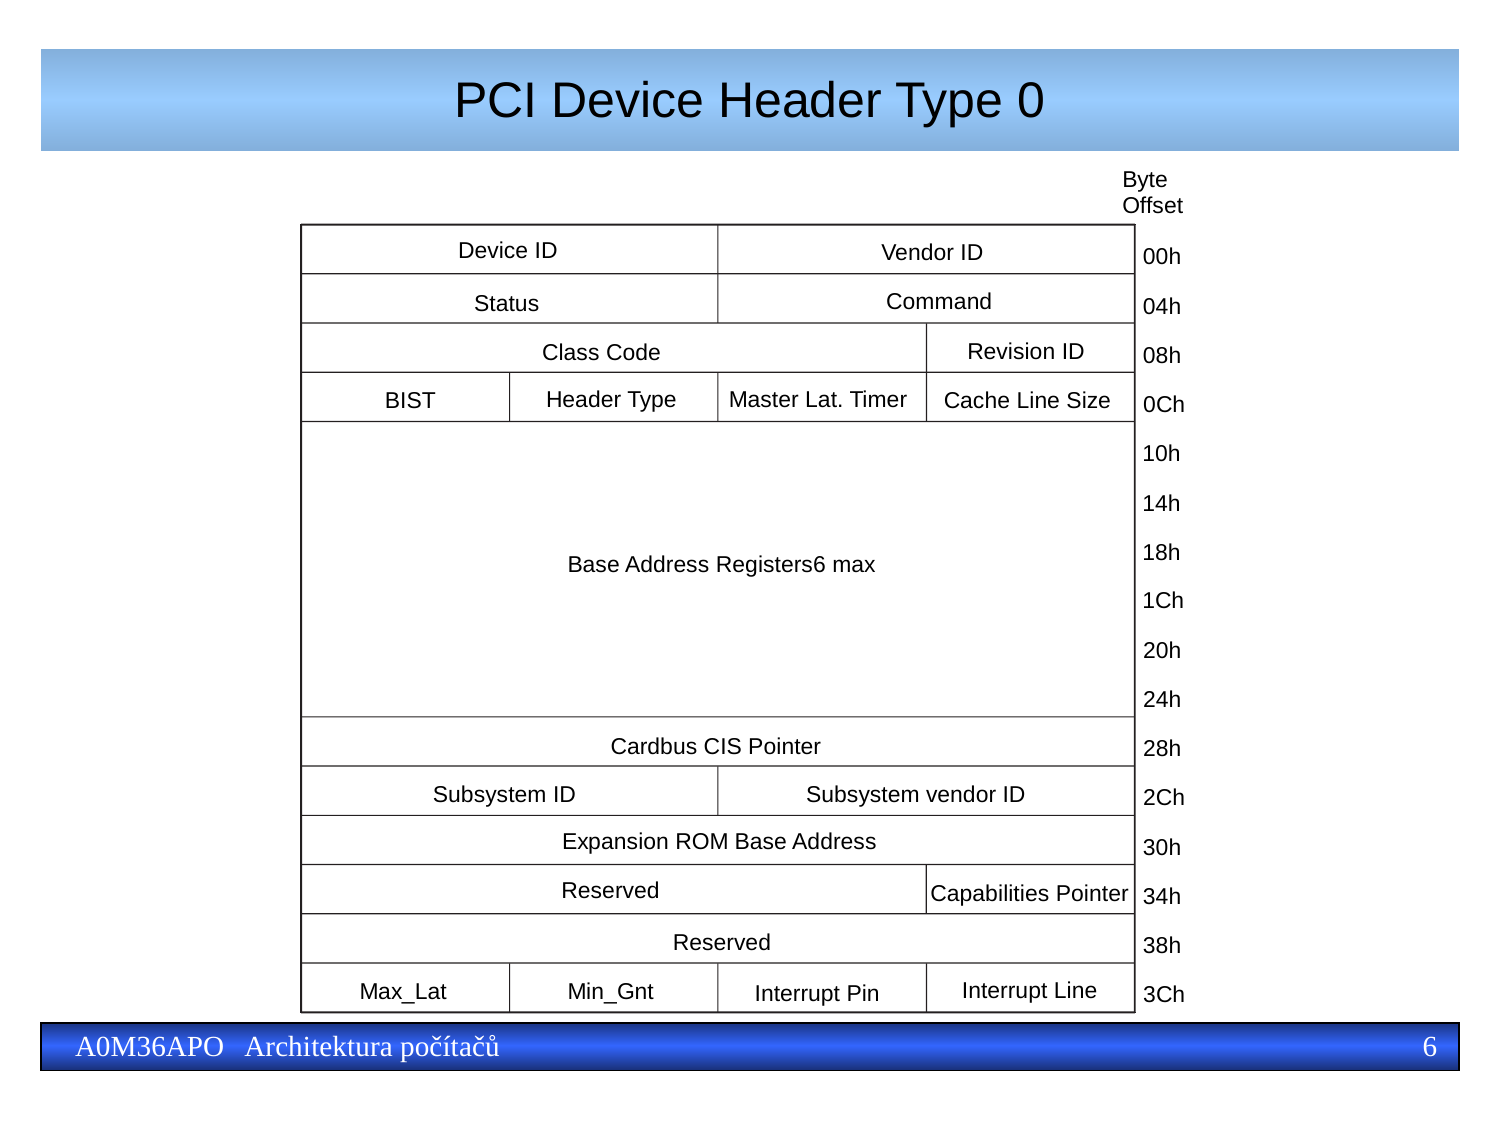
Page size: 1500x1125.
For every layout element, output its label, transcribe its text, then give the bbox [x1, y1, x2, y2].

chart [275, 149, 1226, 1039]
title PCI Device Header Type 0 [41, 49, 1459, 151]
